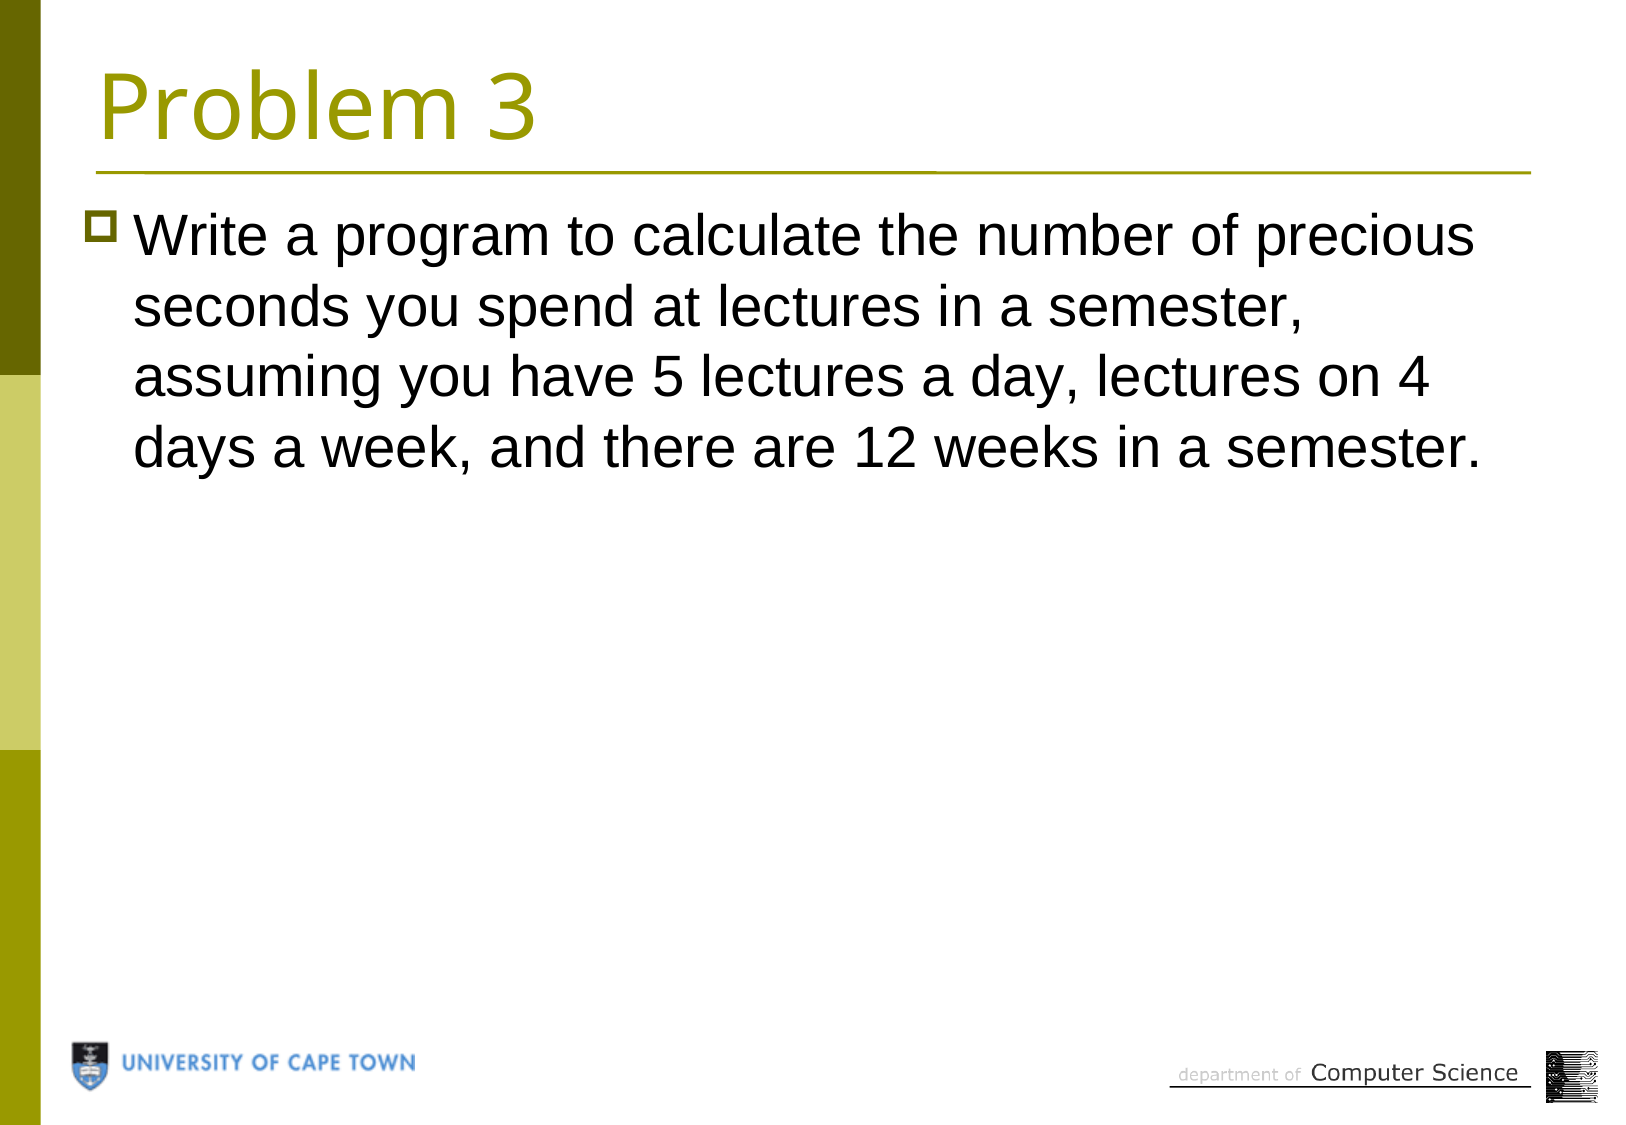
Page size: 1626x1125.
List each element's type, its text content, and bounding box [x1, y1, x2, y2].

picture [1546, 1051, 1598, 1103]
title Problem 3 [81, 37, 1543, 180]
text_box Write a program to calculate the number of precious seconds you spend at lectures in a semester, assuming you have 5 lectures a day, lectures on 4 days a week, and there are 12 weeks in a semester. [81, 196, 1543, 564]
picture [1169, 1043, 1532, 1091]
picture [61, 1024, 415, 1103]
